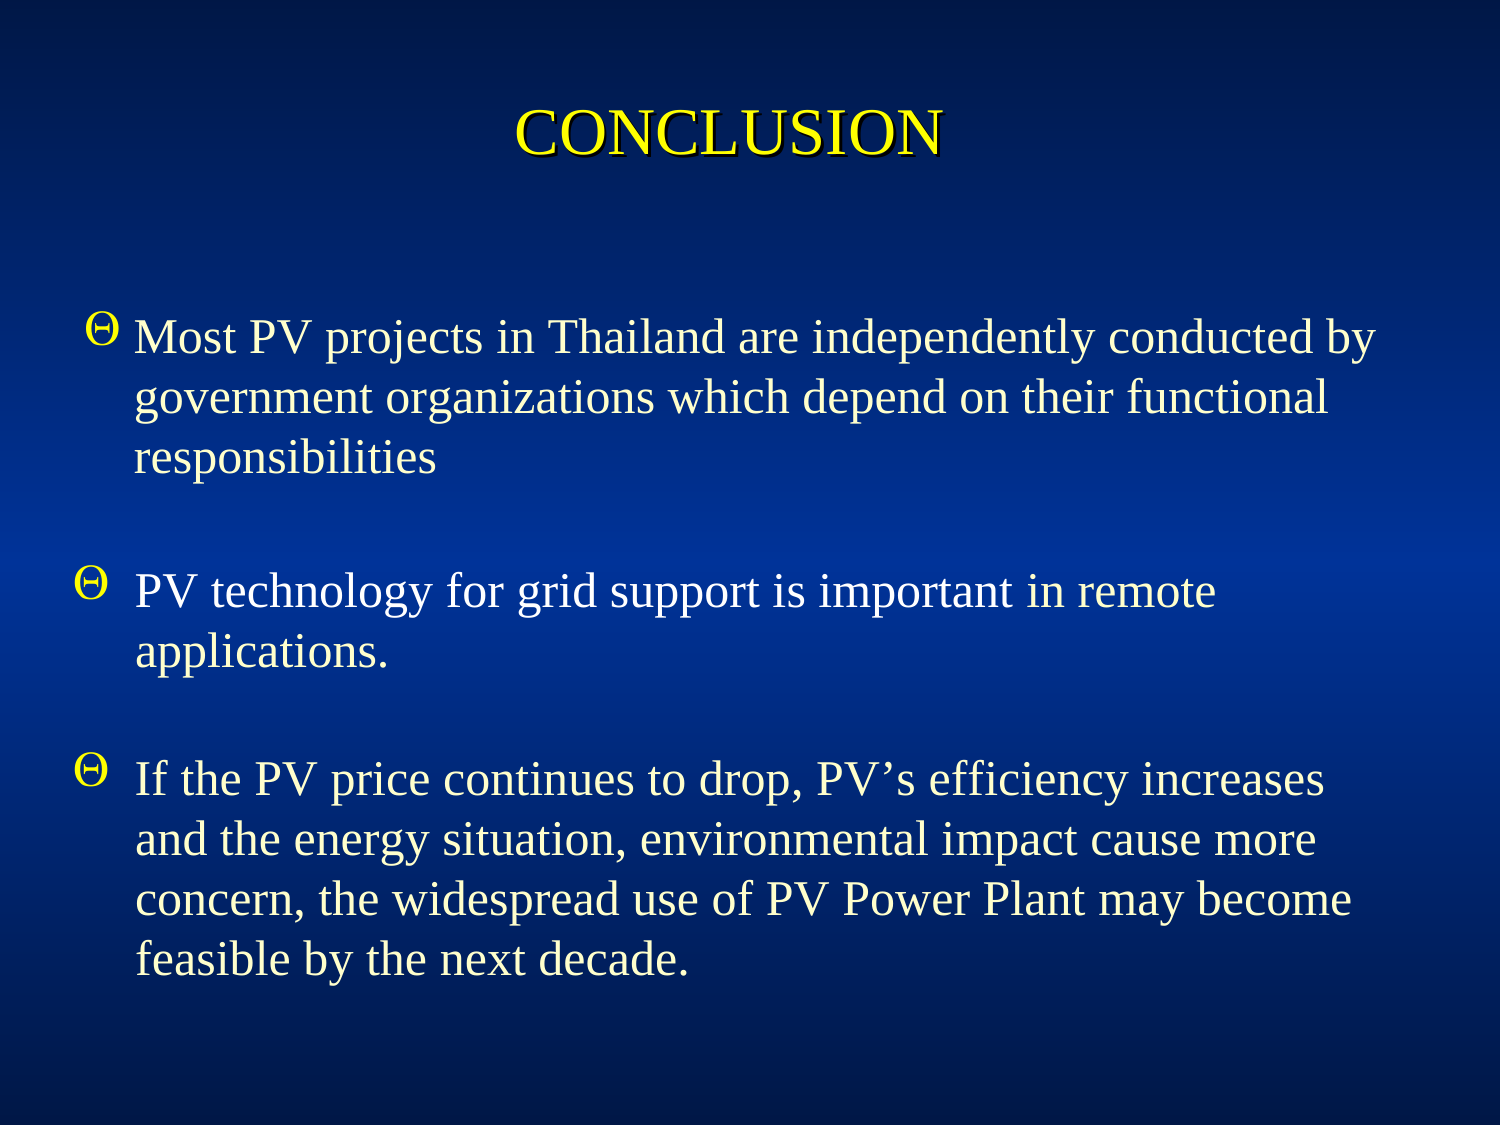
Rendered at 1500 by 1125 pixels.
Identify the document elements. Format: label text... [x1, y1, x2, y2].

title CONCLUSION [92, 37, 1368, 175]
text_box Most PV projects in Thailand are independently conducted by government organizations which depend on their functional responsibilities [69, 296, 1412, 492]
text_box PV technology for grid support is important in remote applications. [57, 549, 1412, 686]
text_box If the PV price continues to drop, PV’s efficiency increases and the energy situation, environmental impact cause more concern, the widespread use of PV Power Plant may become feasible by the next decade. [57, 737, 1412, 993]
